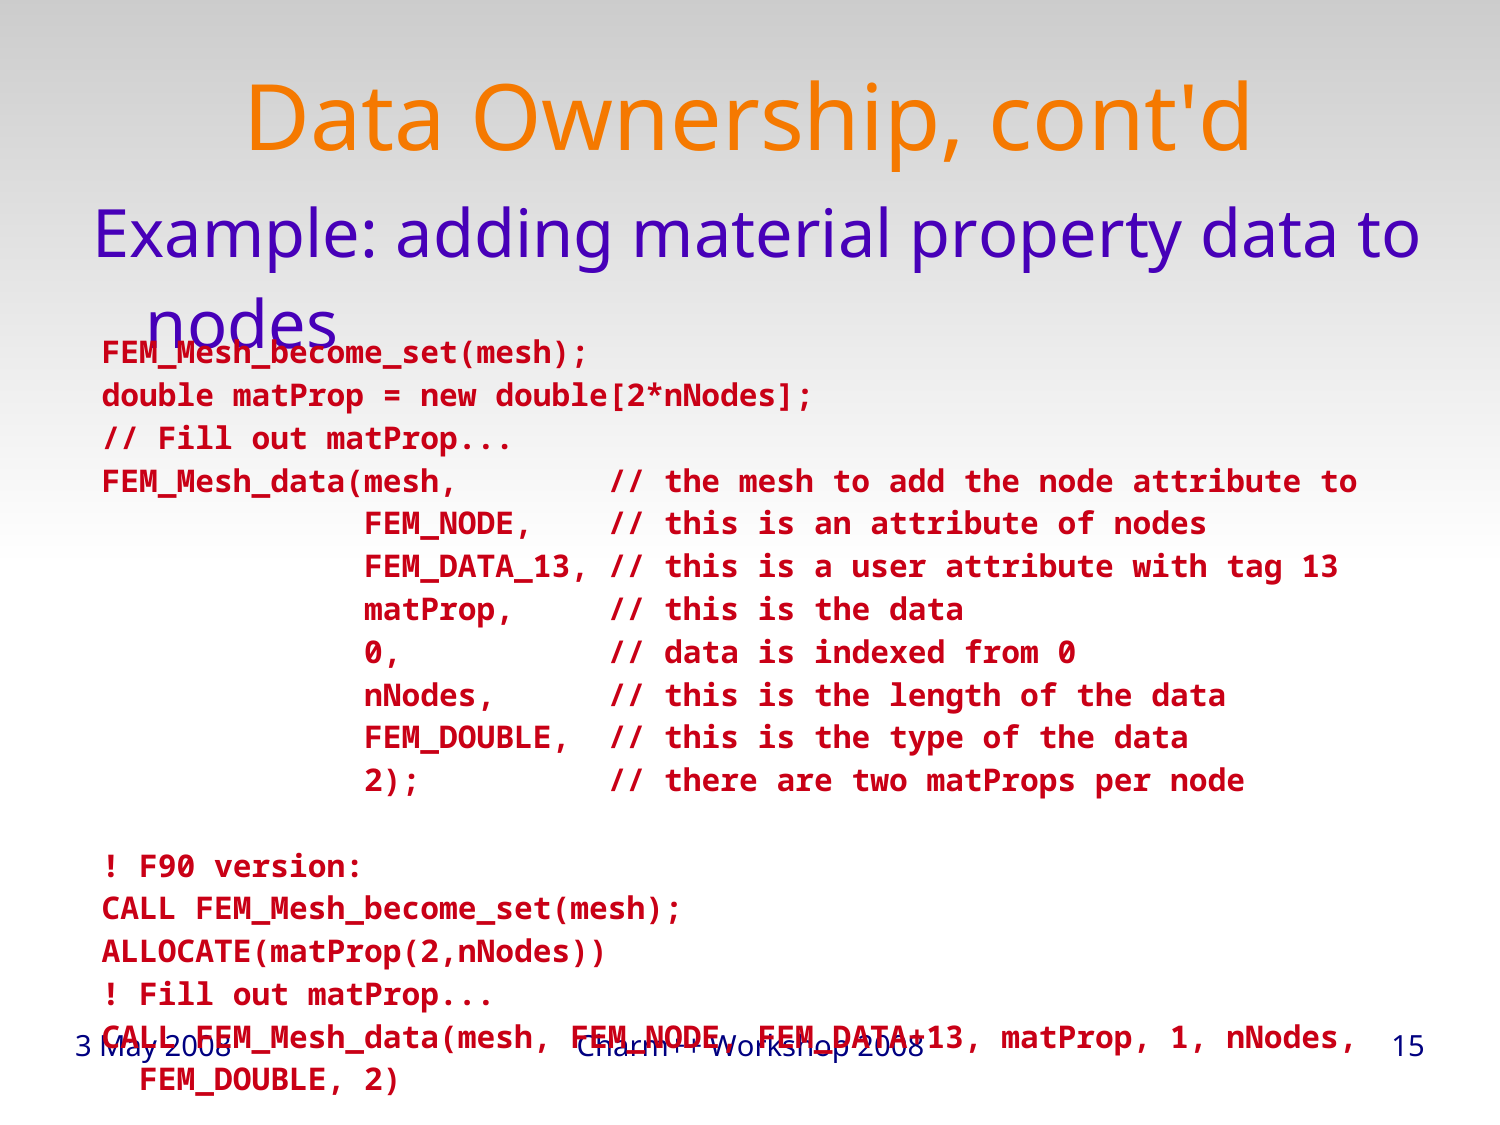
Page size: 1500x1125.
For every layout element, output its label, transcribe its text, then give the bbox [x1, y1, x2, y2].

text_box FEM_Mesh_become_set(mesh); double matProp = new double[2*nNodes]; // Fill out matProp... FEM_Mesh_data(mesh, // the mesh to add the node attribute to FEM_NODE, // this is an attribute of nodes FEM_DATA_13, // this is a user attribute with tag 13 matProp, // this is the data 0, // data is indexed from 0 nNodes, // this is the length of the data FEM_DOUBLE, // this is the type of the data 2); // there are two matProps per node ! F90 version: CALL FEM_Mesh_become_set(mesh); ALLOCATE(matProp(2,nNodes)) ! Fill out matProp... CALL FEM_Mesh_data(mesh, FEM_NODE, FEM_DATA+13, matProp, 1, nNodes, FEM_DOUBLE, 2) [86, 323, 1392, 1046]
title Data Ownership, cont'd [75, 28, 1425, 186]
list Example: adding material property data to nodes [75, 186, 1425, 972]
